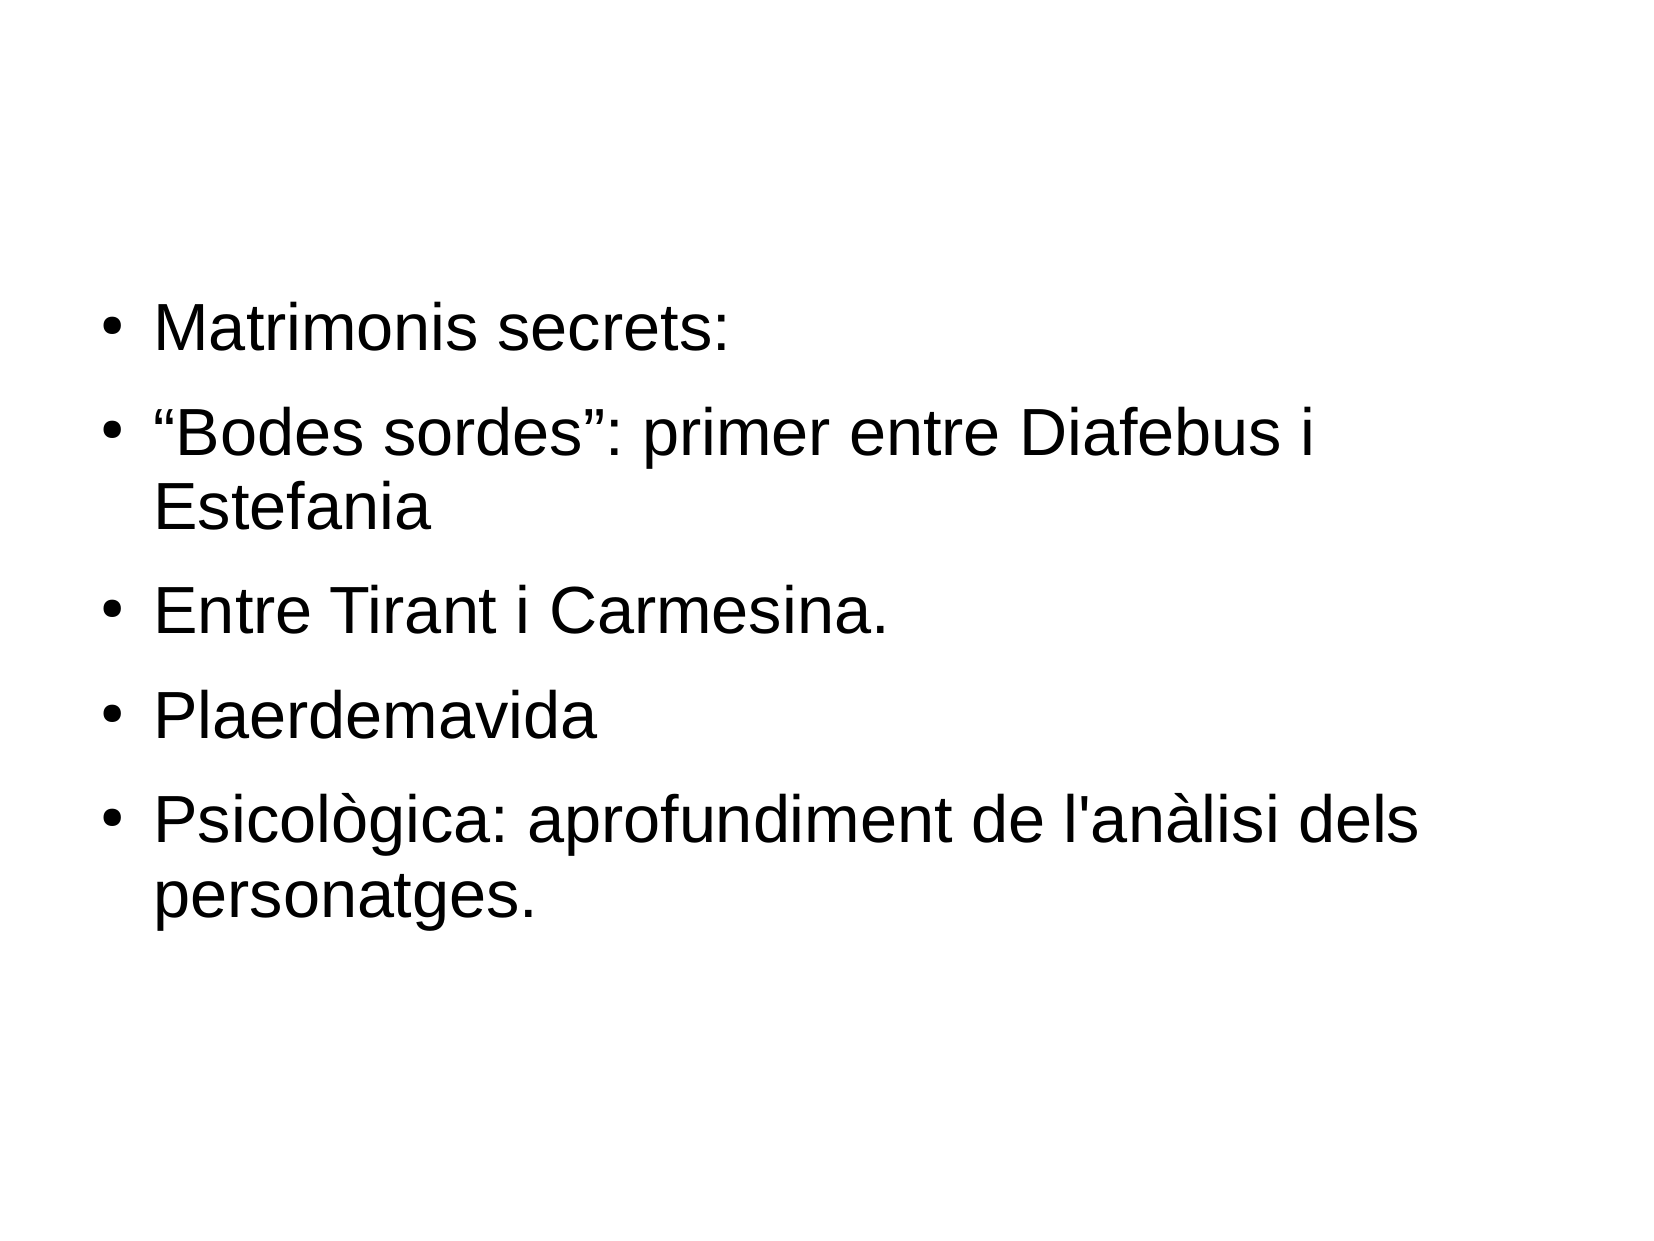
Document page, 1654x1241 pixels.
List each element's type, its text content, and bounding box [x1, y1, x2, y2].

list Matrimonis secrets: “Bodes sordes”: primer entre Diafebus i Estefania Entre Tirant i Carmesina. Plaerdemavida Psicològica: aprofundiment de l'anàlisi dels personatges. [82, 290, 1571, 1109]
